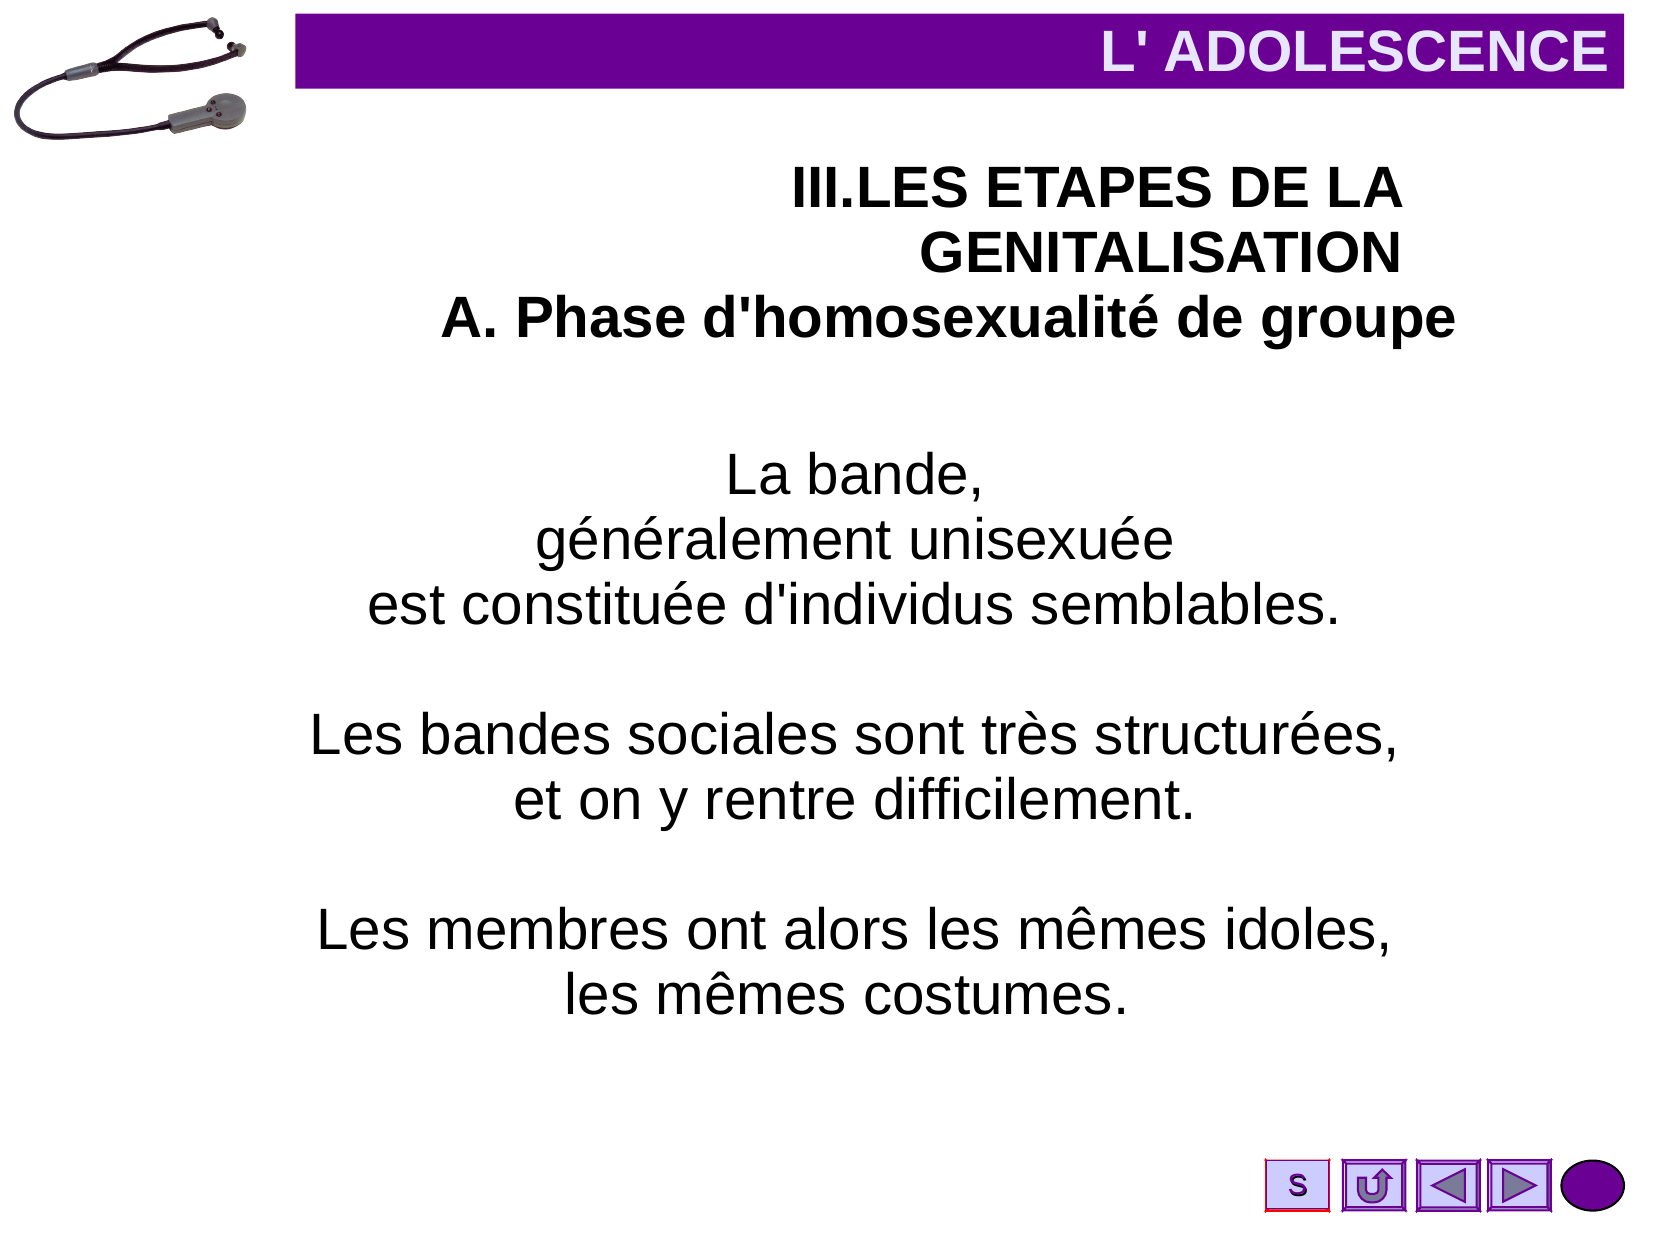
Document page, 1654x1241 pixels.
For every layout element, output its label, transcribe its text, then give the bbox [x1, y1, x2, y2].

text_box L' ADOLESCENCE [295, 13, 1625, 89]
text_box III.LES ETAPES DE LA GENITALISATION [277, 147, 1418, 230]
picture [8, 8, 260, 153]
text_box La bande, généralement unisexuée est constituée d'individus semblables. Les bandes sociales sont très structurées, et on y rentre difficilement. Les membres ont alors les mêmes idoles, les mêmes costumes. [132, 442, 1595, 1027]
text_box [1561, 1160, 1625, 1211]
text_box A. Phase d'homosexualité de groupe [440, 265, 1654, 369]
